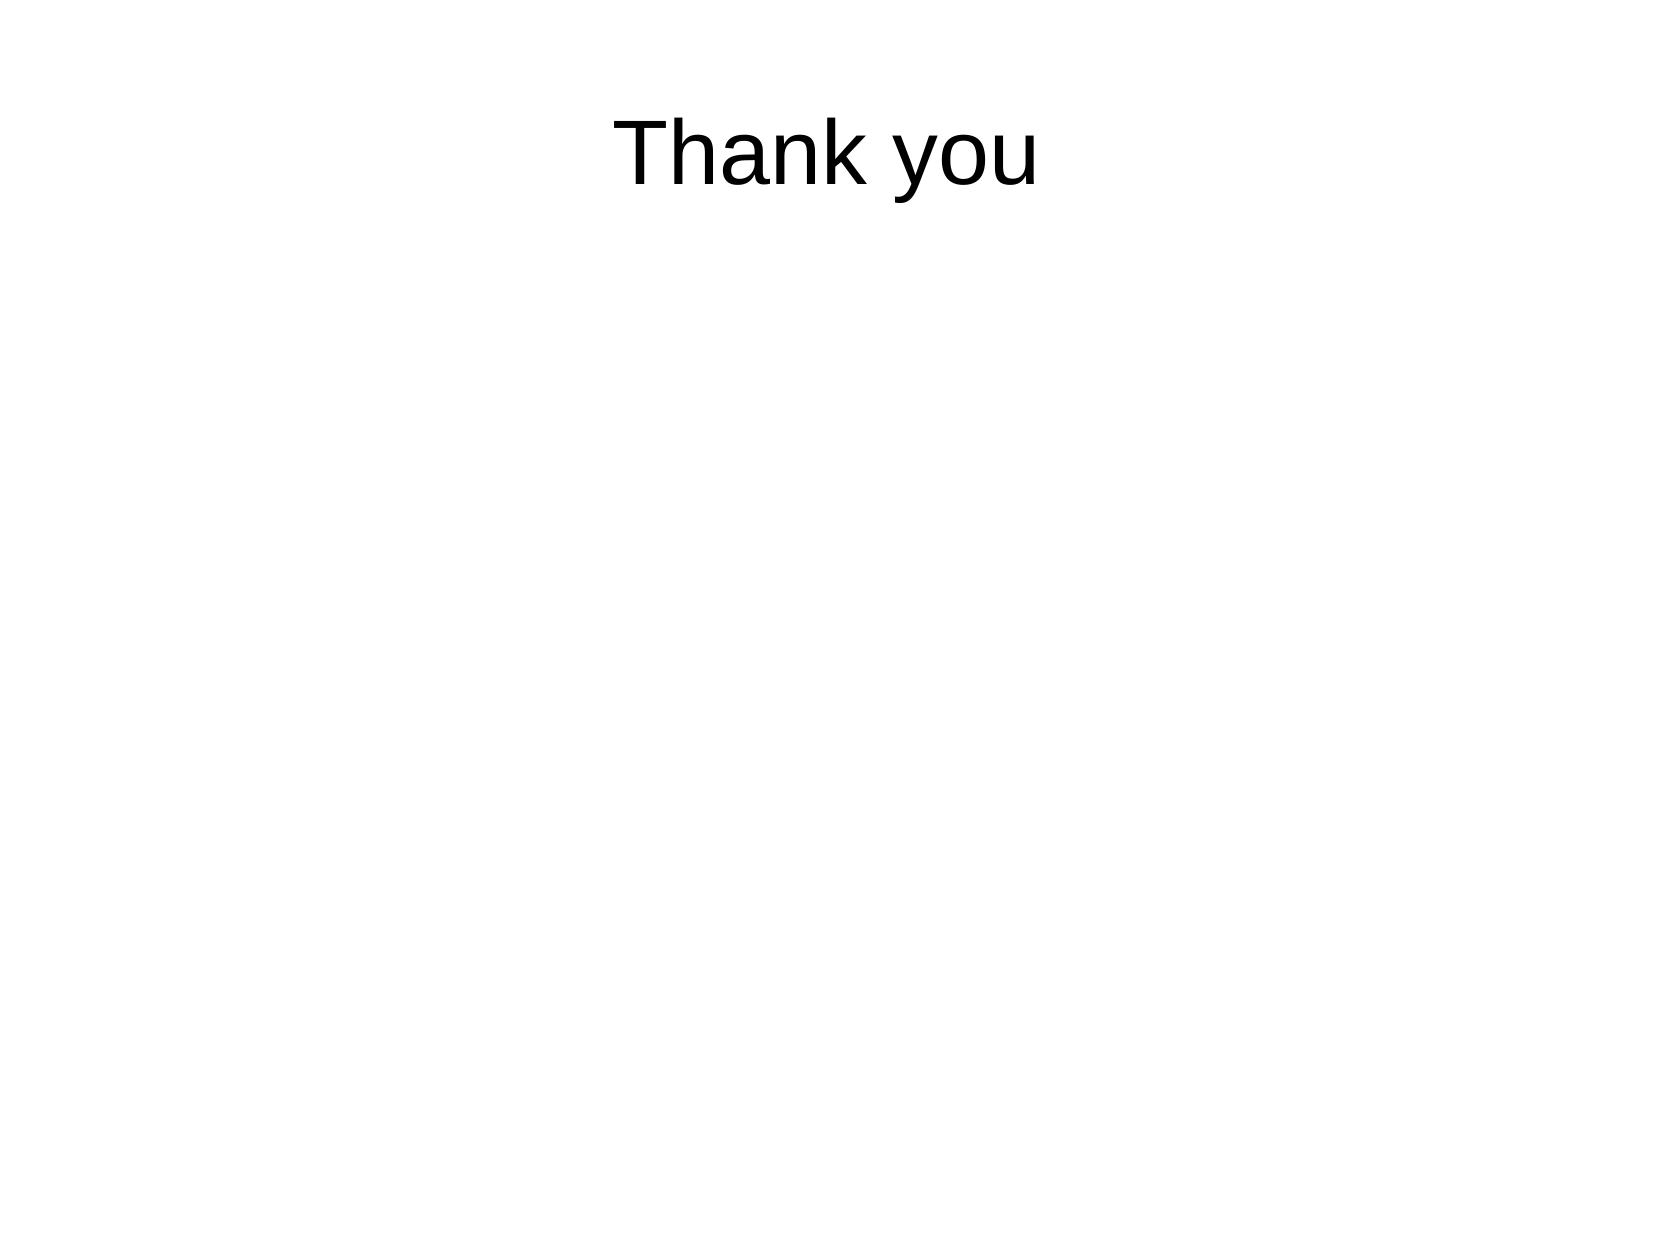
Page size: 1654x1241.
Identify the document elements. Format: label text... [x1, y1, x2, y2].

title Thank you [82, 49, 1571, 257]
